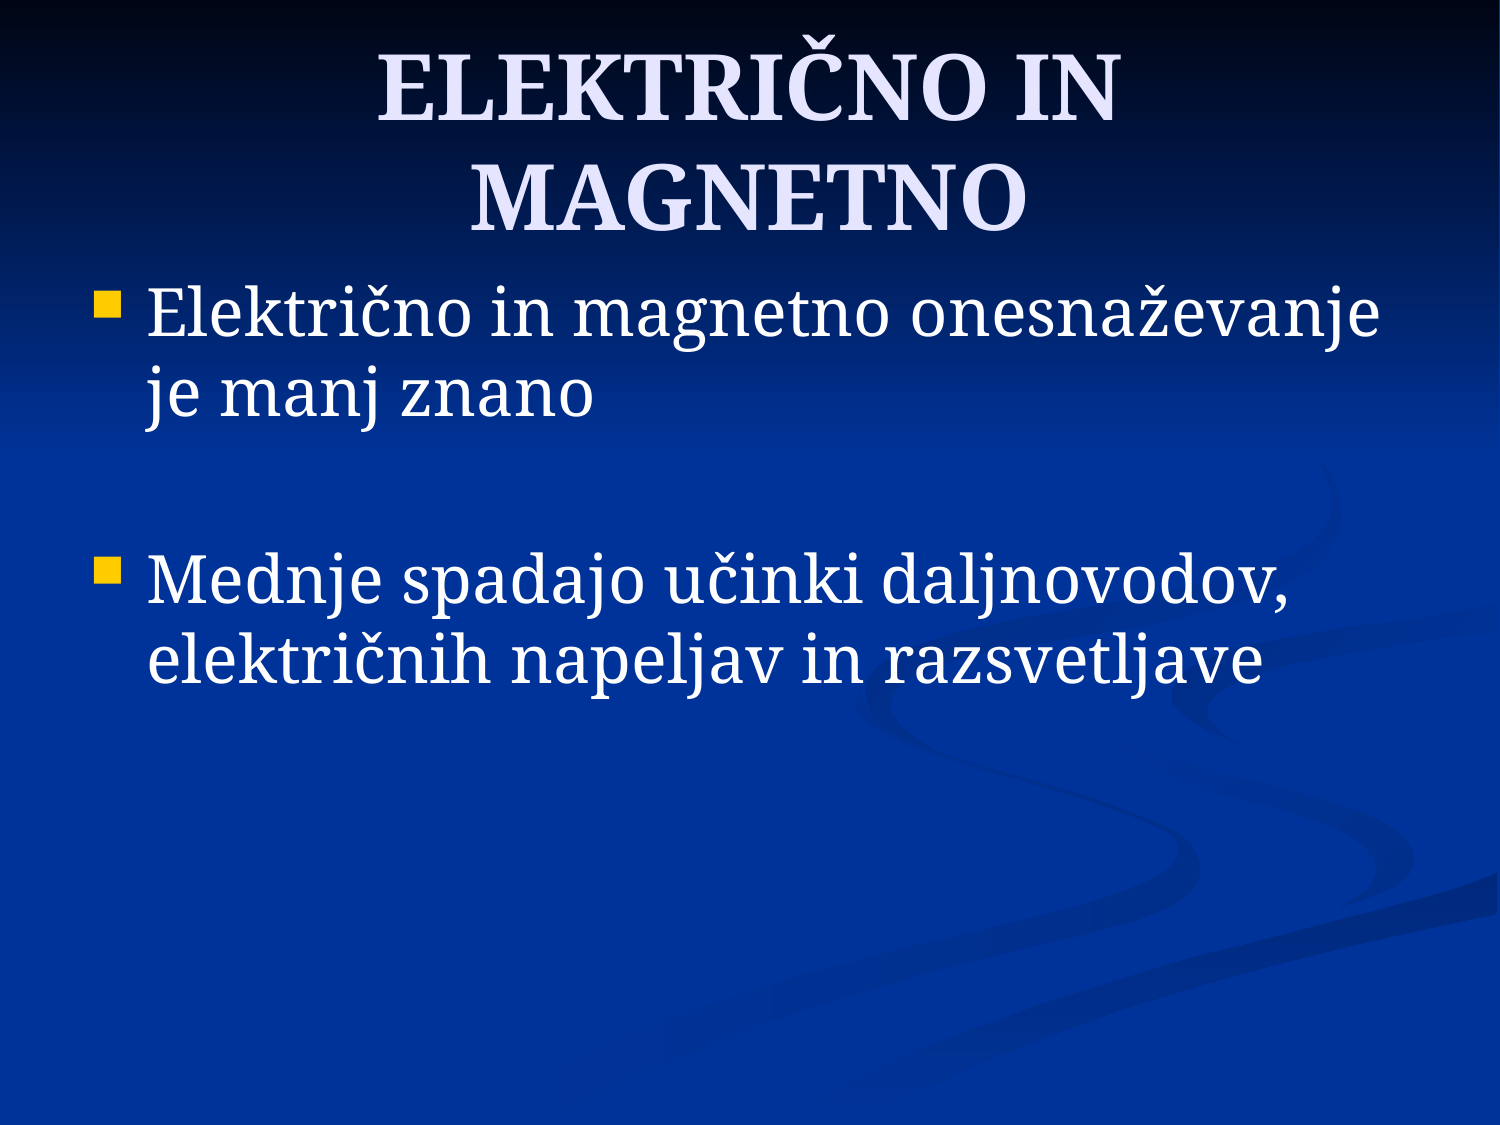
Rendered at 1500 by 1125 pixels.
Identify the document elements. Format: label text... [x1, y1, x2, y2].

list Električno in magnetno onesnaževanje je manj znano Mednje spadajo učinki daljnovodov, električnih napeljav in razsvetljave [75, 262, 1425, 1005]
title ELEKTRIČNO IN MAGNETNO [75, 45, 1425, 233]
